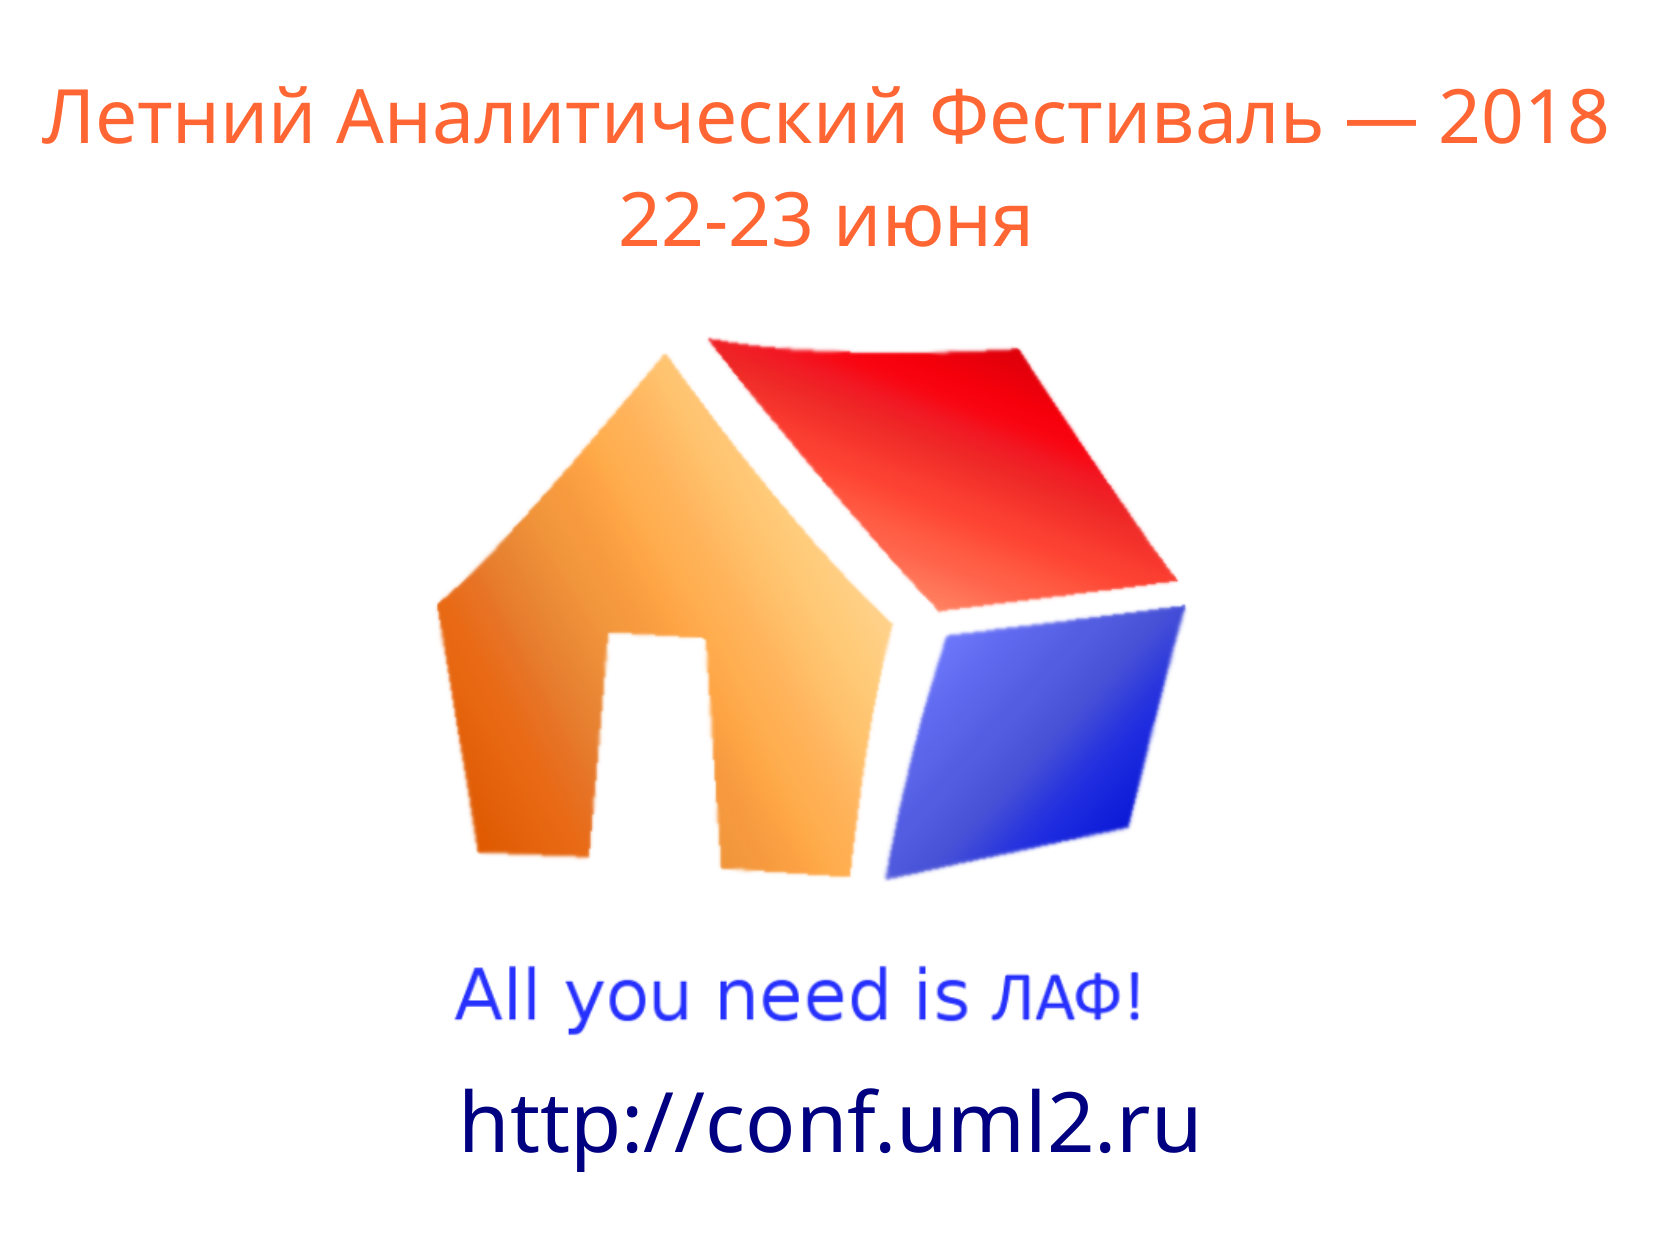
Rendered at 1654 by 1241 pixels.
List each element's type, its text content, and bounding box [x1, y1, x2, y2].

text_box http://conf.uml2.ru [8, 1056, 1654, 1241]
text_box Летний Аналитический Фестиваль — 2018 22-23 июня [0, 56, 1654, 302]
picture [411, 303, 1212, 1056]
